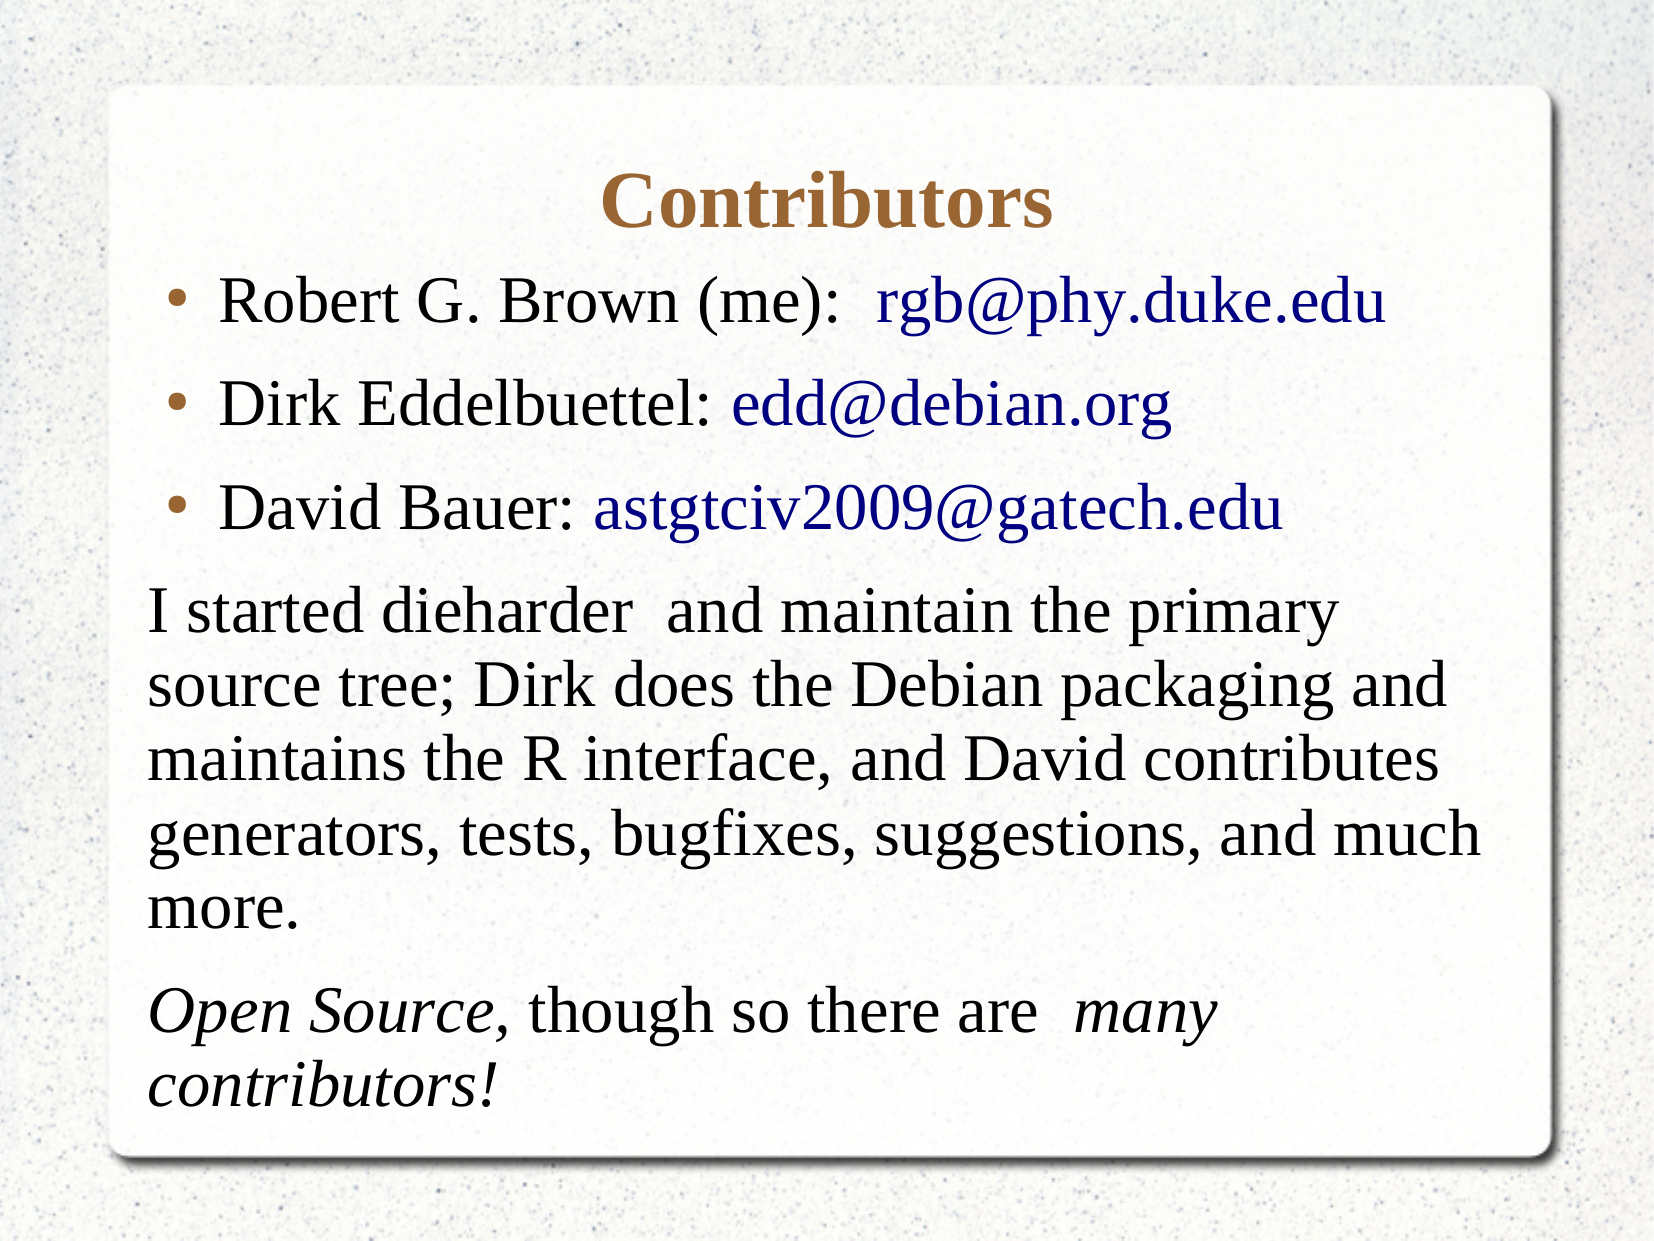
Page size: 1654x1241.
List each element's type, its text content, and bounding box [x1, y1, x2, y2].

title Contributors [118, 96, 1536, 304]
picture [0, 0, 1654, 1241]
list Robert G. Brown (me): rgb@phy.duke.edu Dirk Eddelbuettel: edd@debian.org David Bauer: astgtciv2009@gatech.edu I started dieharder and maintain the primary source tree; Dirk does the Debian packaging and maintains the R interface, and David contributes generators, tests, bugfixes, suggestions, and much more. Open Source, though so there are many contributors! [147, 262, 1501, 1122]
